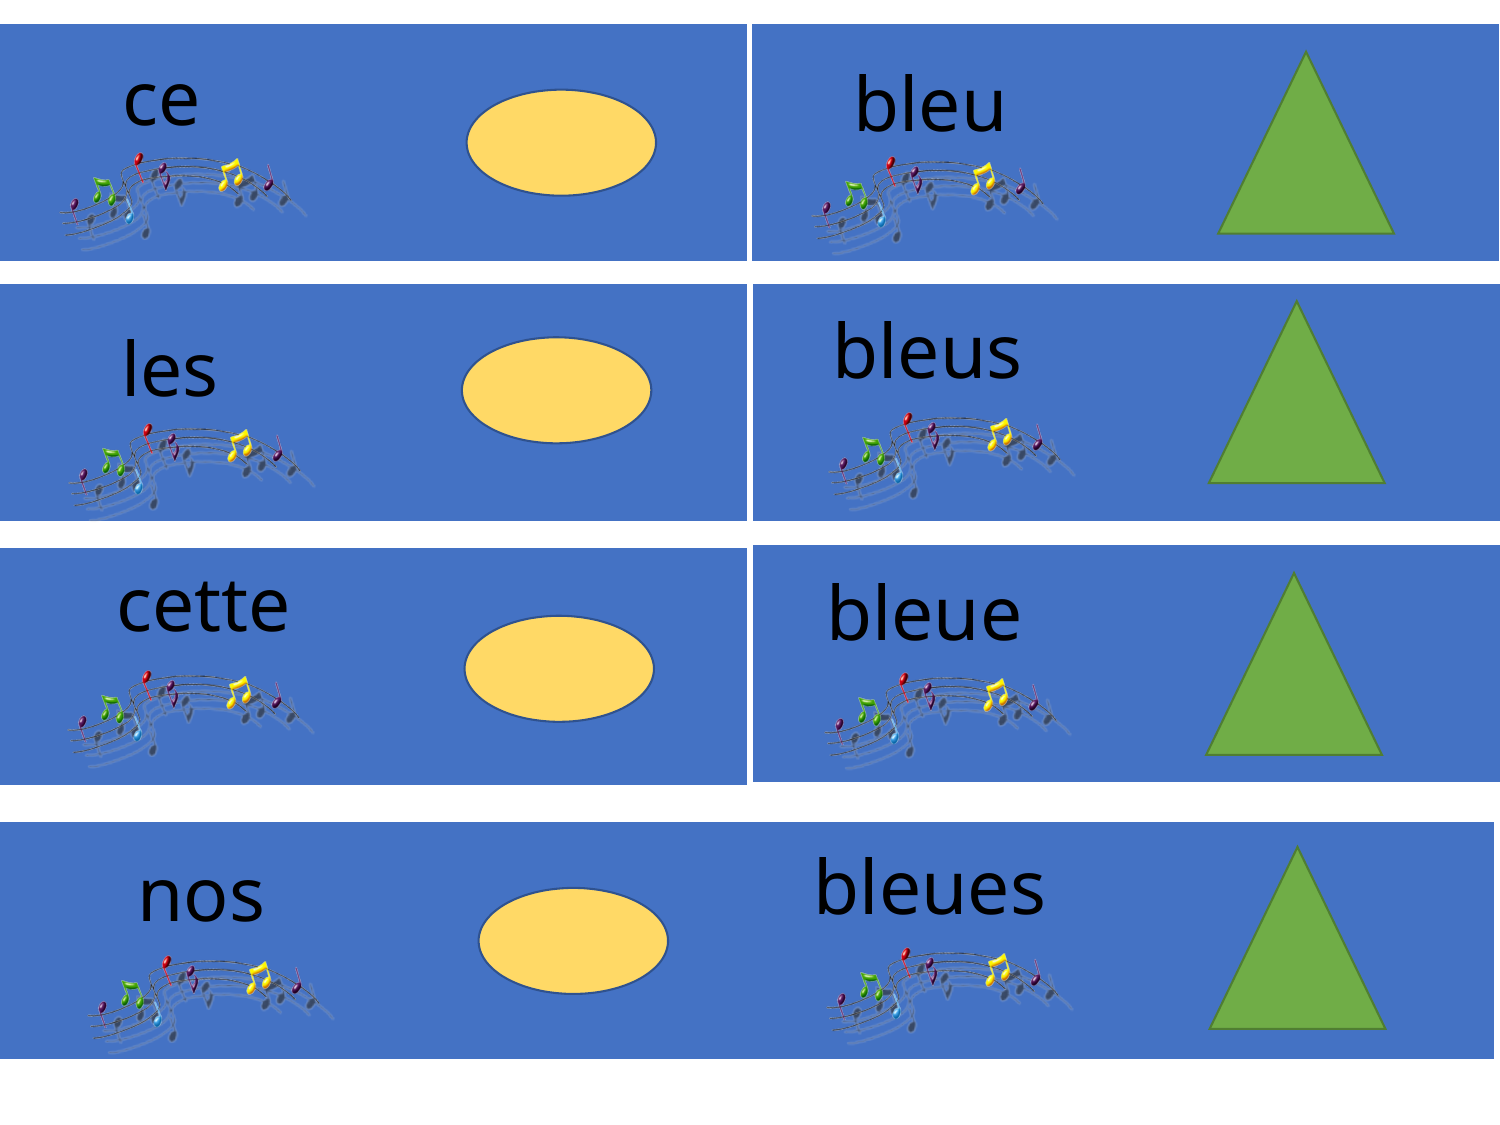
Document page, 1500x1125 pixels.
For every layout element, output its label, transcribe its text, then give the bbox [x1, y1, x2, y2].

text_box bleue [811, 558, 1038, 663]
table_header [753, 545, 1126, 782]
text_box [1218, 51, 1394, 234]
text_box bleu [838, 48, 1022, 154]
table_header [752, 24, 1125, 261]
table_header [0, 24, 373, 261]
text_box [464, 615, 654, 722]
table_header [373, 822, 747, 1059]
table_header [104, 515, 179, 521]
table_header [373, 284, 747, 521]
picture [52, 137, 300, 261]
picture [817, 657, 1065, 781]
text_box les [106, 314, 234, 419]
text_box [1206, 573, 1382, 755]
text_box [461, 337, 652, 444]
table_header [747, 822, 1120, 1059]
text_box [1209, 847, 1386, 1029]
text_box nos [123, 839, 281, 944]
text_box bleus [818, 296, 1038, 401]
picture [819, 932, 1067, 1056]
table_header [1126, 545, 1500, 782]
table_header [0, 284, 373, 521]
table_header [1125, 24, 1499, 261]
text_box ce [108, 43, 216, 148]
picture [60, 655, 308, 778]
table_header [0, 822, 373, 1059]
picture [821, 397, 1069, 521]
picture [804, 141, 1052, 264]
table_header [0, 548, 373, 785]
text_box [478, 887, 669, 994]
text_box cette [102, 549, 306, 654]
table_header [1126, 284, 1500, 521]
picture [61, 408, 309, 531]
text_box [466, 89, 657, 196]
picture [80, 940, 328, 1064]
table_header [753, 284, 1126, 521]
text_box bleues [799, 832, 1061, 937]
table_header [373, 24, 747, 261]
table_header [1120, 822, 1494, 1059]
text_box [1208, 301, 1385, 484]
table_header [373, 548, 747, 785]
